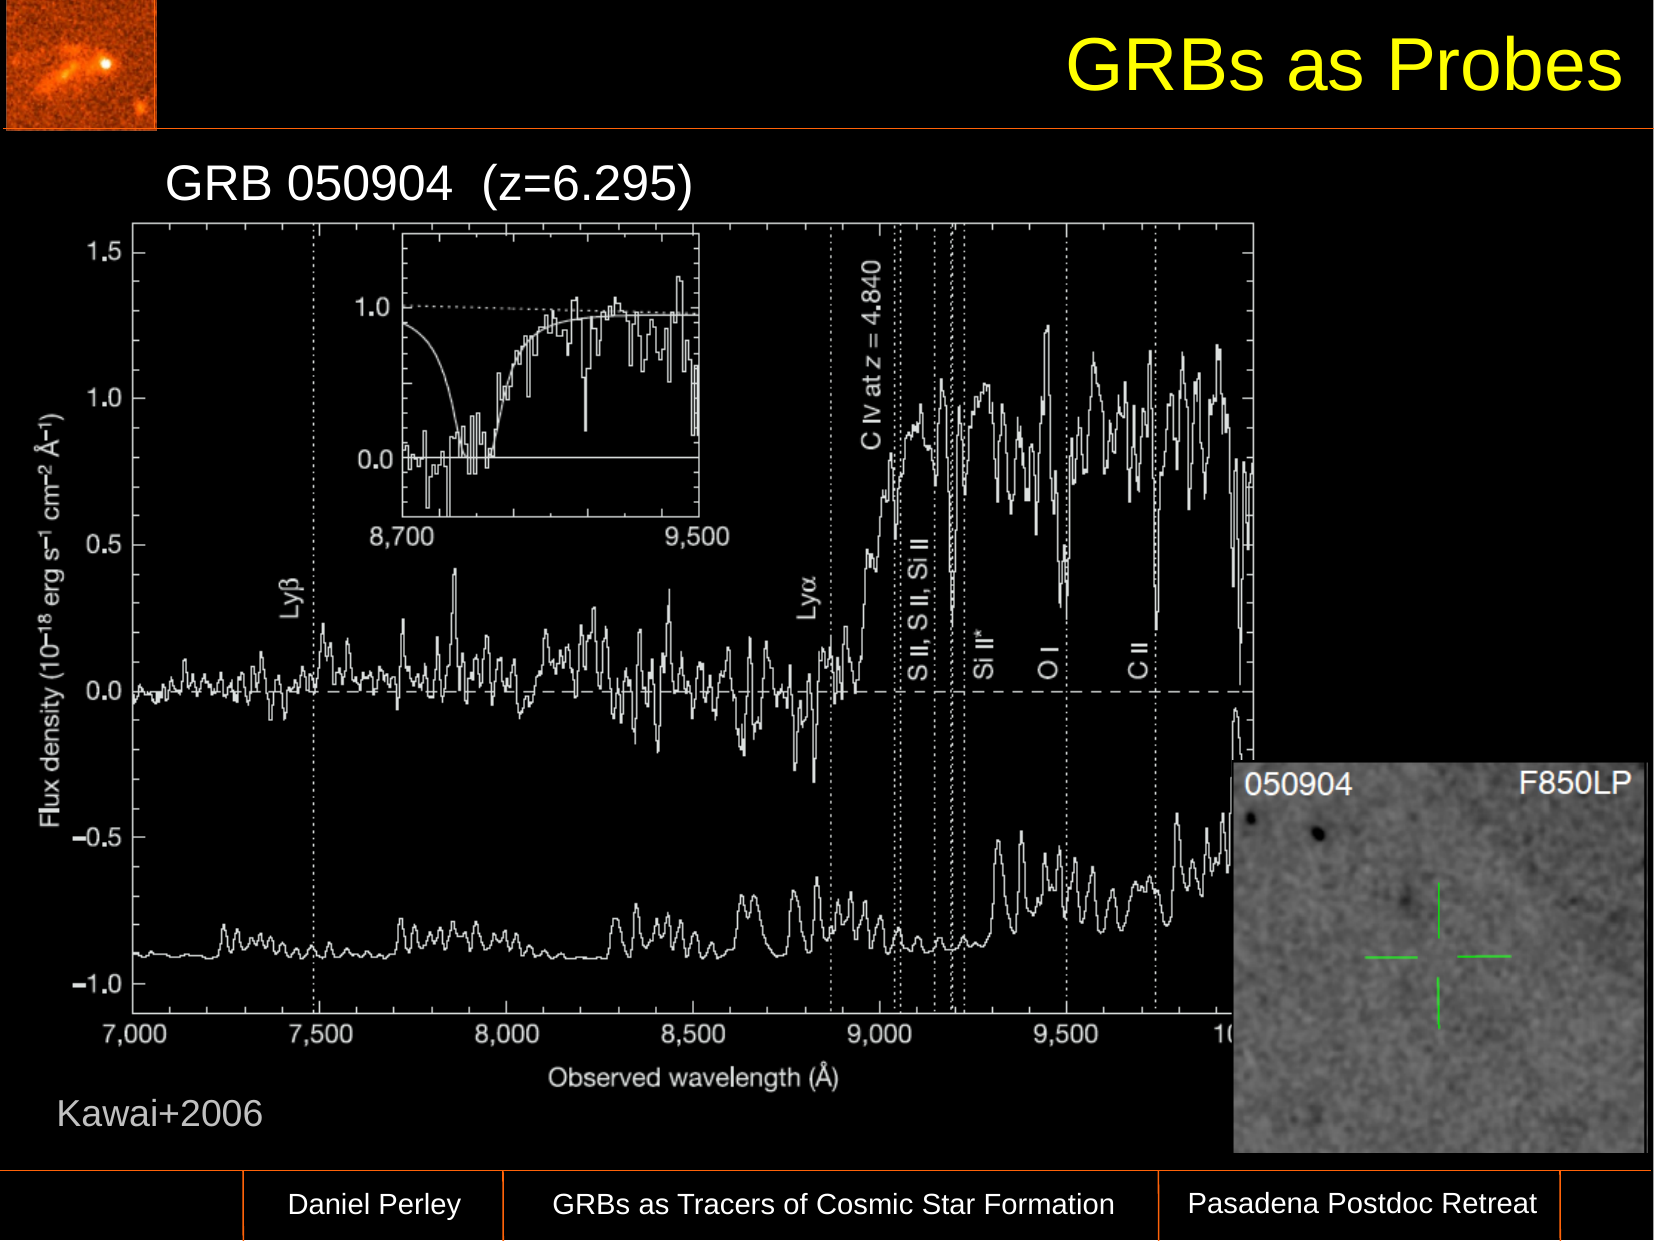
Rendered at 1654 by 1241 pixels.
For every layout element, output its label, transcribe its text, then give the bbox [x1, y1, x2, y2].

picture [21, 205, 1648, 1153]
text_box Kawai+2006 [41, 1085, 492, 1143]
picture [7, 0, 154, 128]
title GRBs as Probes [187, 21, 1624, 108]
text_box GRB 050904 (z=6.295) [150, 148, 751, 219]
